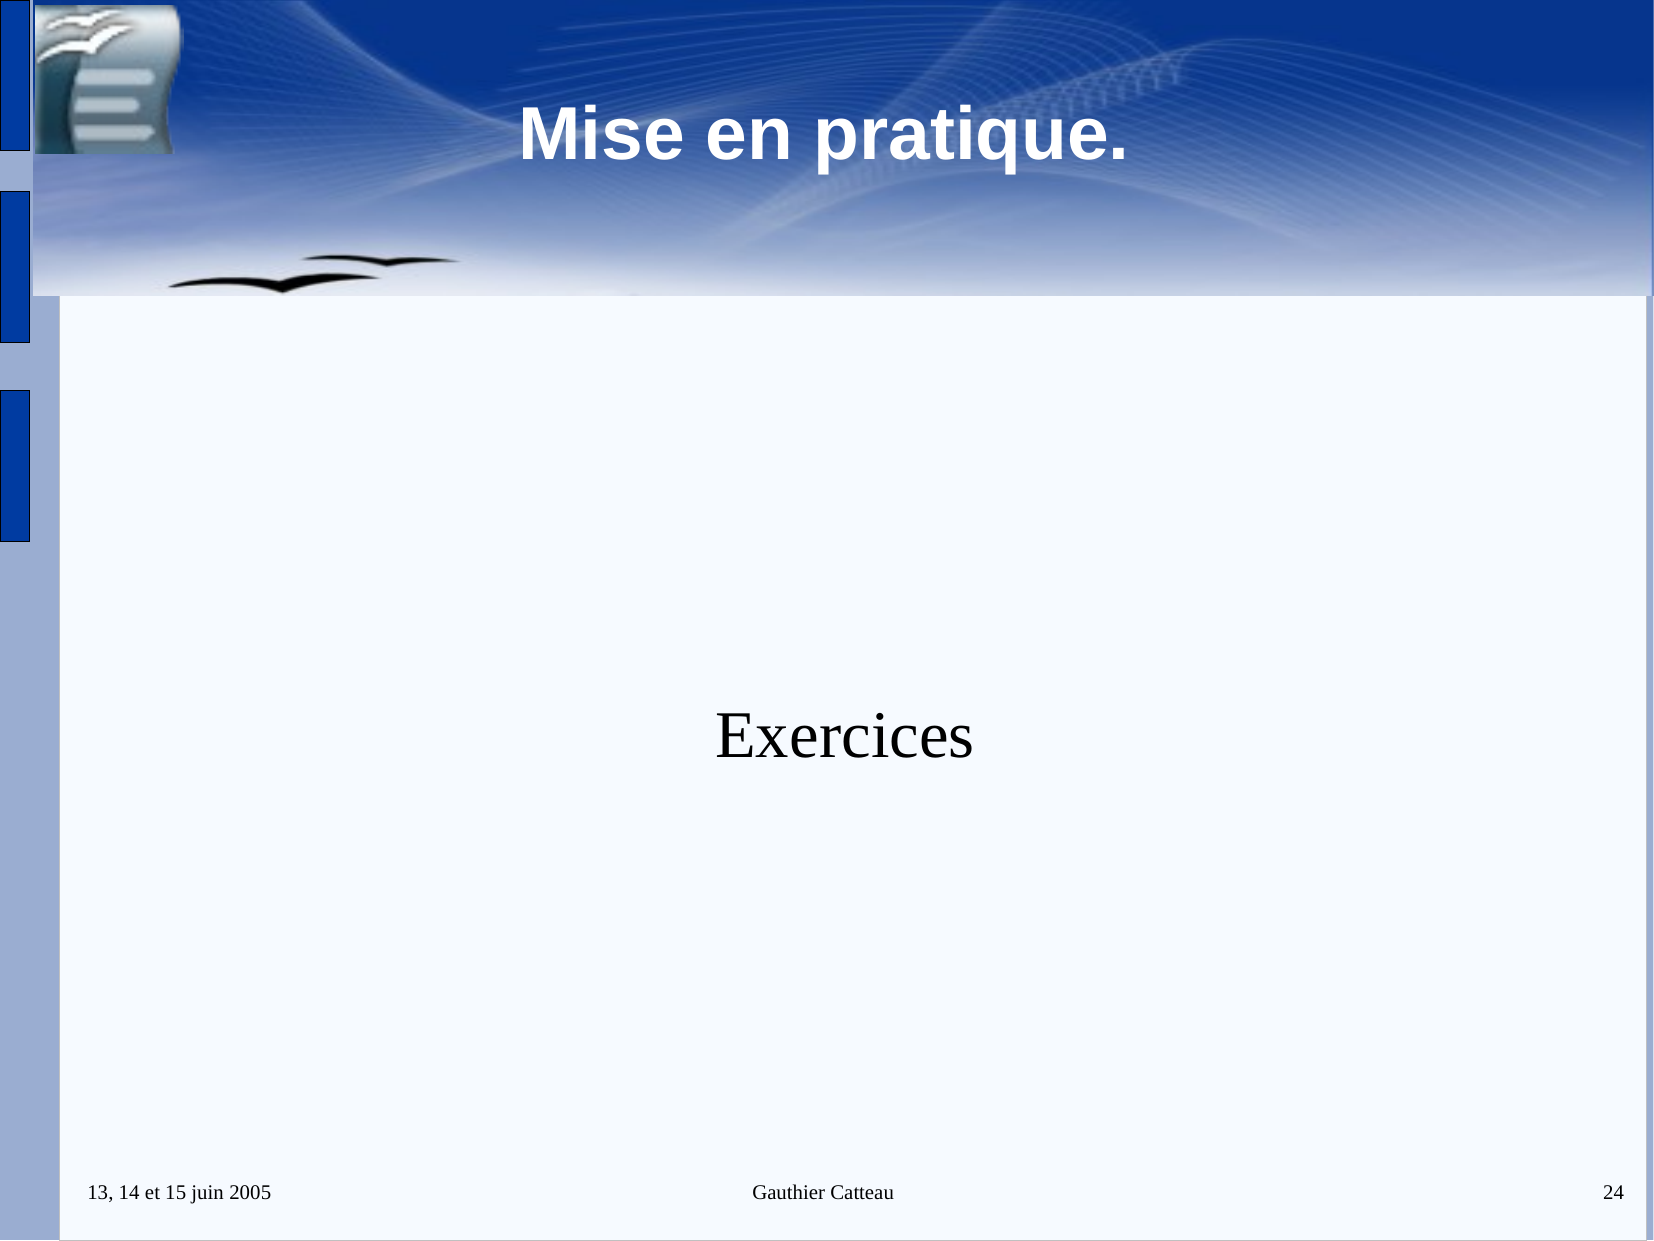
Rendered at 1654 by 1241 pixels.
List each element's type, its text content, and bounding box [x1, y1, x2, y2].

picture [33, 0, 1654, 296]
subtitle Exercices [121, 344, 1534, 1127]
title Mise en pratique. [118, 29, 1531, 237]
